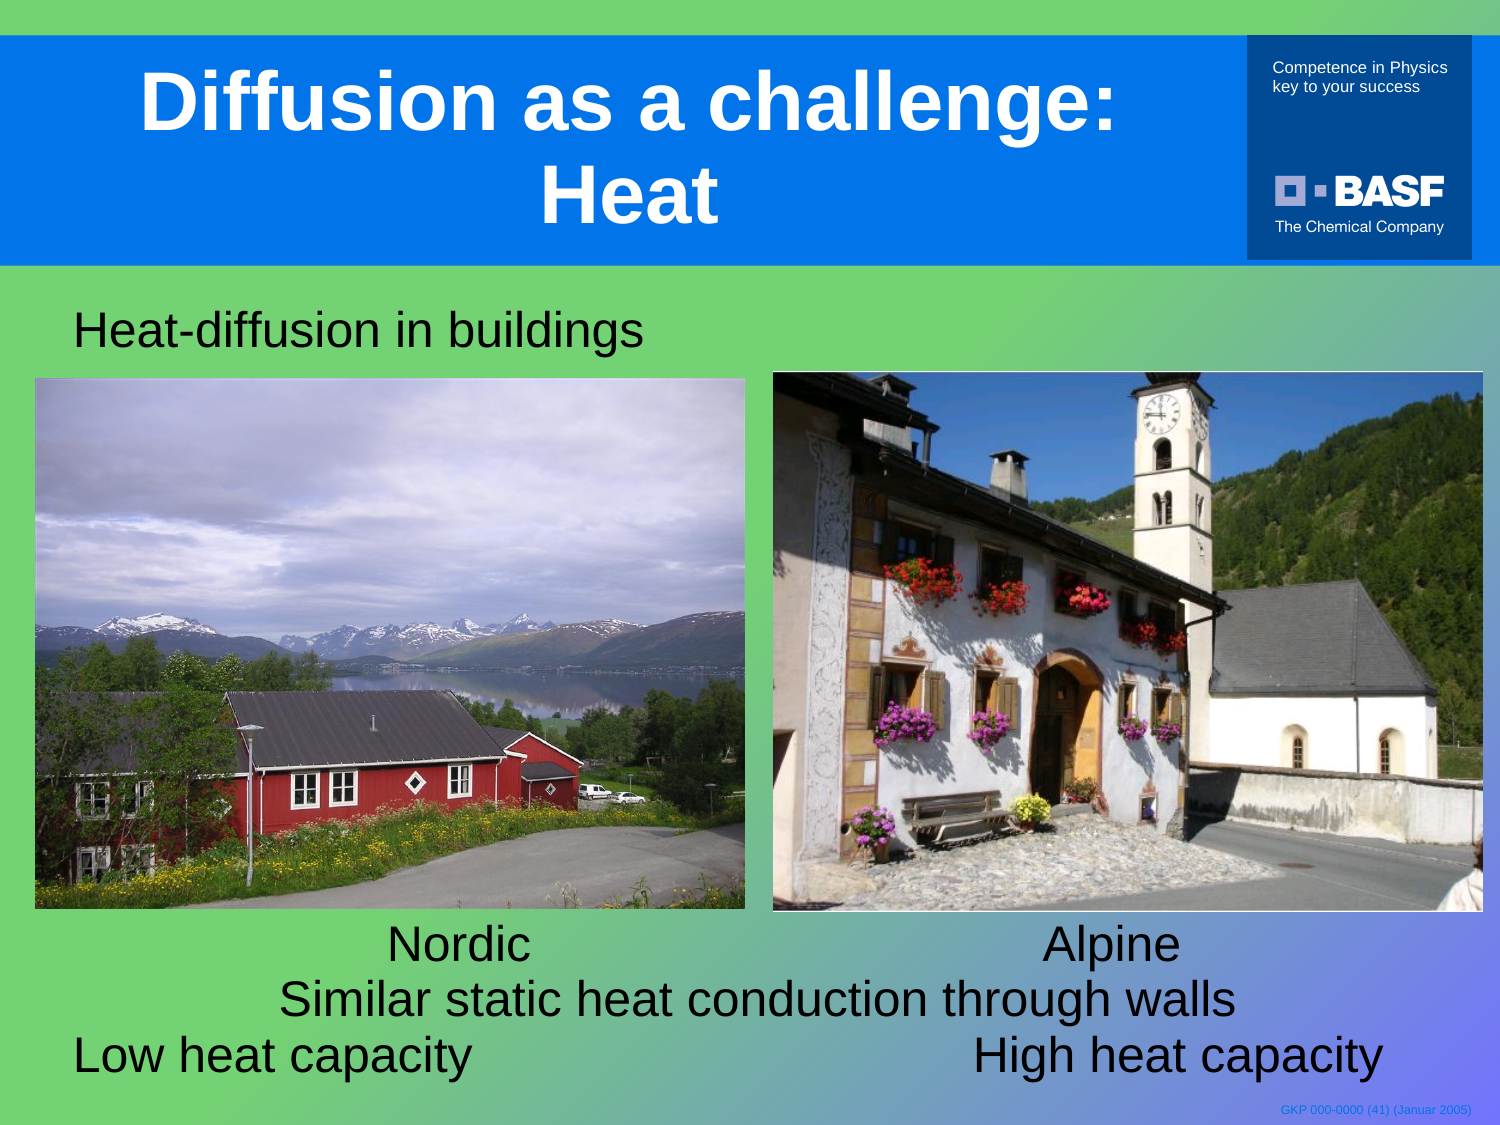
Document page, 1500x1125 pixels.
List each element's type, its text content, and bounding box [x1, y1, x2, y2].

title Diffusion as a challenge: Heat [27, 54, 1232, 308]
picture [35, 378, 745, 909]
picture [1247, 35, 1472, 260]
text_box Heat-diffusion in buildings Nordic Alpine Similar static heat conduction through walls Low heat capacity High heat capacity [58, 295, 1438, 1091]
title Going micro and nano: approaching the apparent dwarf [1438, 1063, 1500, 1125]
picture [773, 371, 1483, 912]
